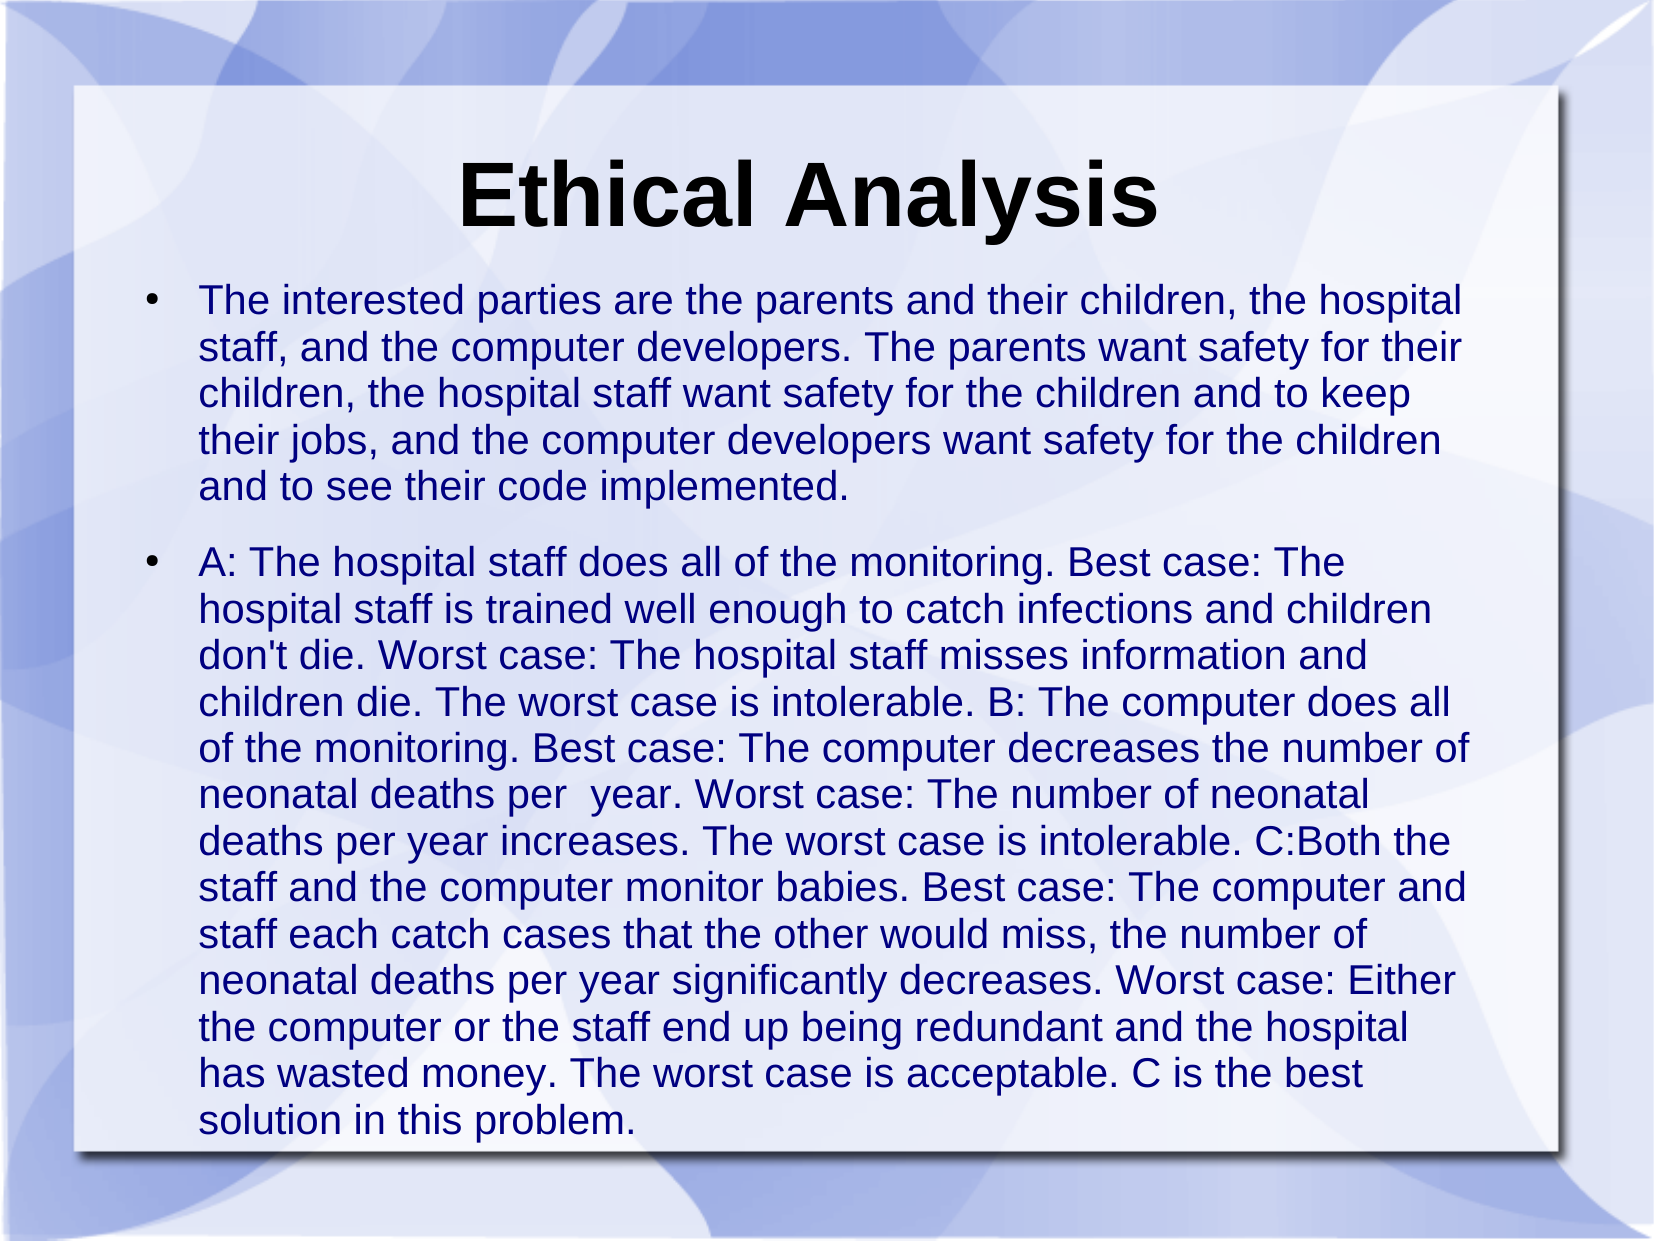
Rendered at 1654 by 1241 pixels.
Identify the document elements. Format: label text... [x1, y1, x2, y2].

title Ethical Analysis [82, 98, 1536, 291]
picture [0, 0, 1654, 1241]
list The interested parties are the parents and their children, the hospital staff, and the computer developers. The parents want safety for their children, the hospital staff want safety for the children and to keep their jobs, and the computer developers want safety for the children and to see their code implemented. A: The hospital staff does all of the monitoring. Best case: The hospital staff is trained well enough to catch infections and children don't die. Worst case: The hospital staff misses information and children die. The worst case is intolerable. B: The computer does all of the monitoring. Best case: The computer decreases the number of neonatal deaths per year. Worst case: The number of neonatal deaths per year increases. The worst case is intolerable. C:Both the staff and the computer monitor babies. Best case: The computer and staff each catch cases that the other would miss, the number of neonatal deaths per year significantly decreases. Worst case: Either the computer or the staff end up being redundant and the hospital has wasted money. The worst case is acceptable. C is the best solution in this problem. [127, 276, 1486, 1220]
